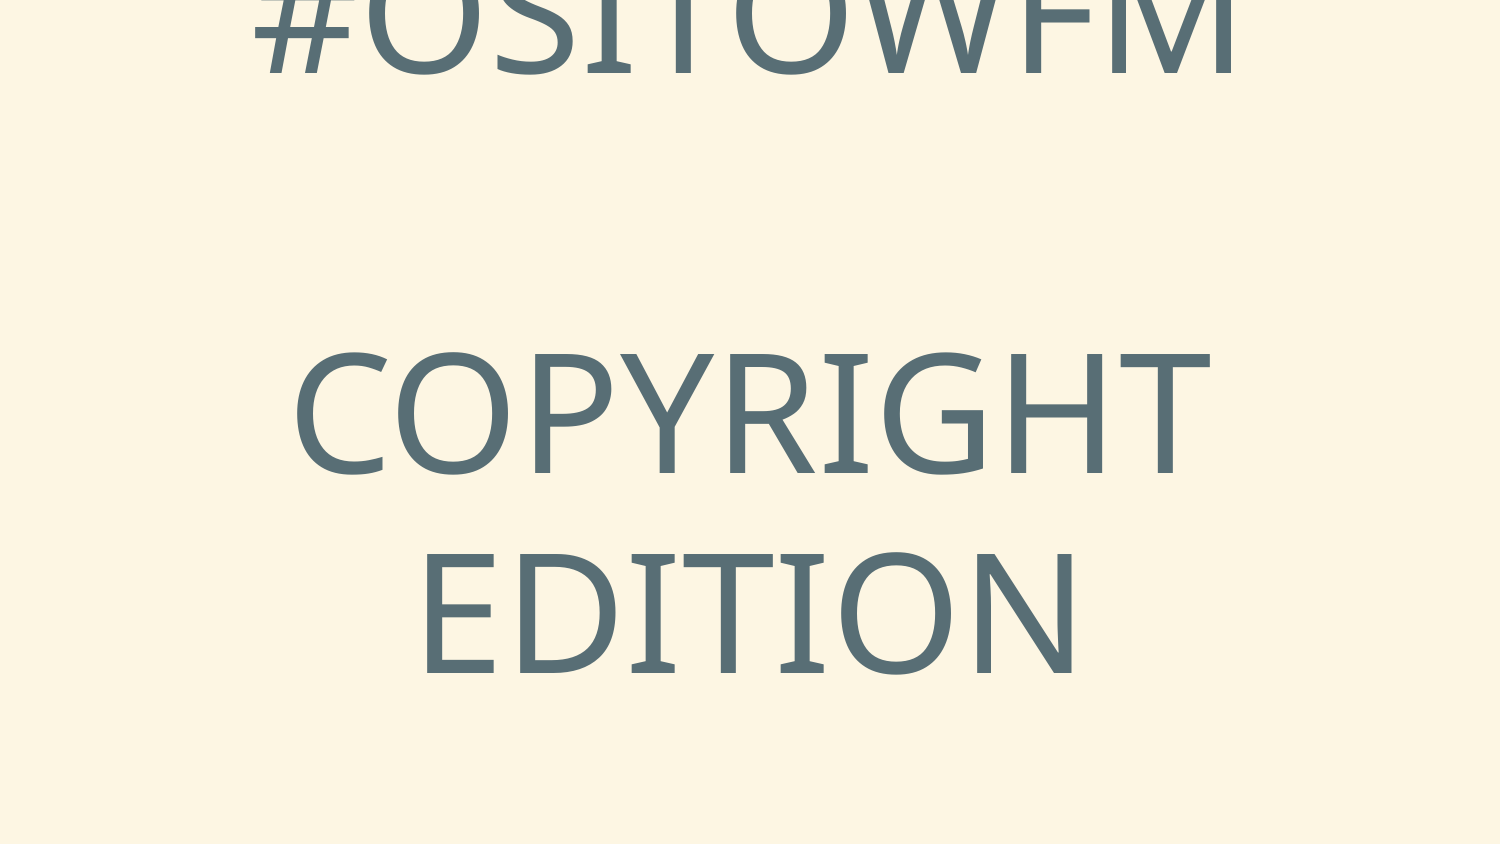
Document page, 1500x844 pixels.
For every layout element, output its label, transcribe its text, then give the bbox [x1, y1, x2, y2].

title #OSITOWFM COPYRIGHT EDITION [51, 122, 1449, 722]
